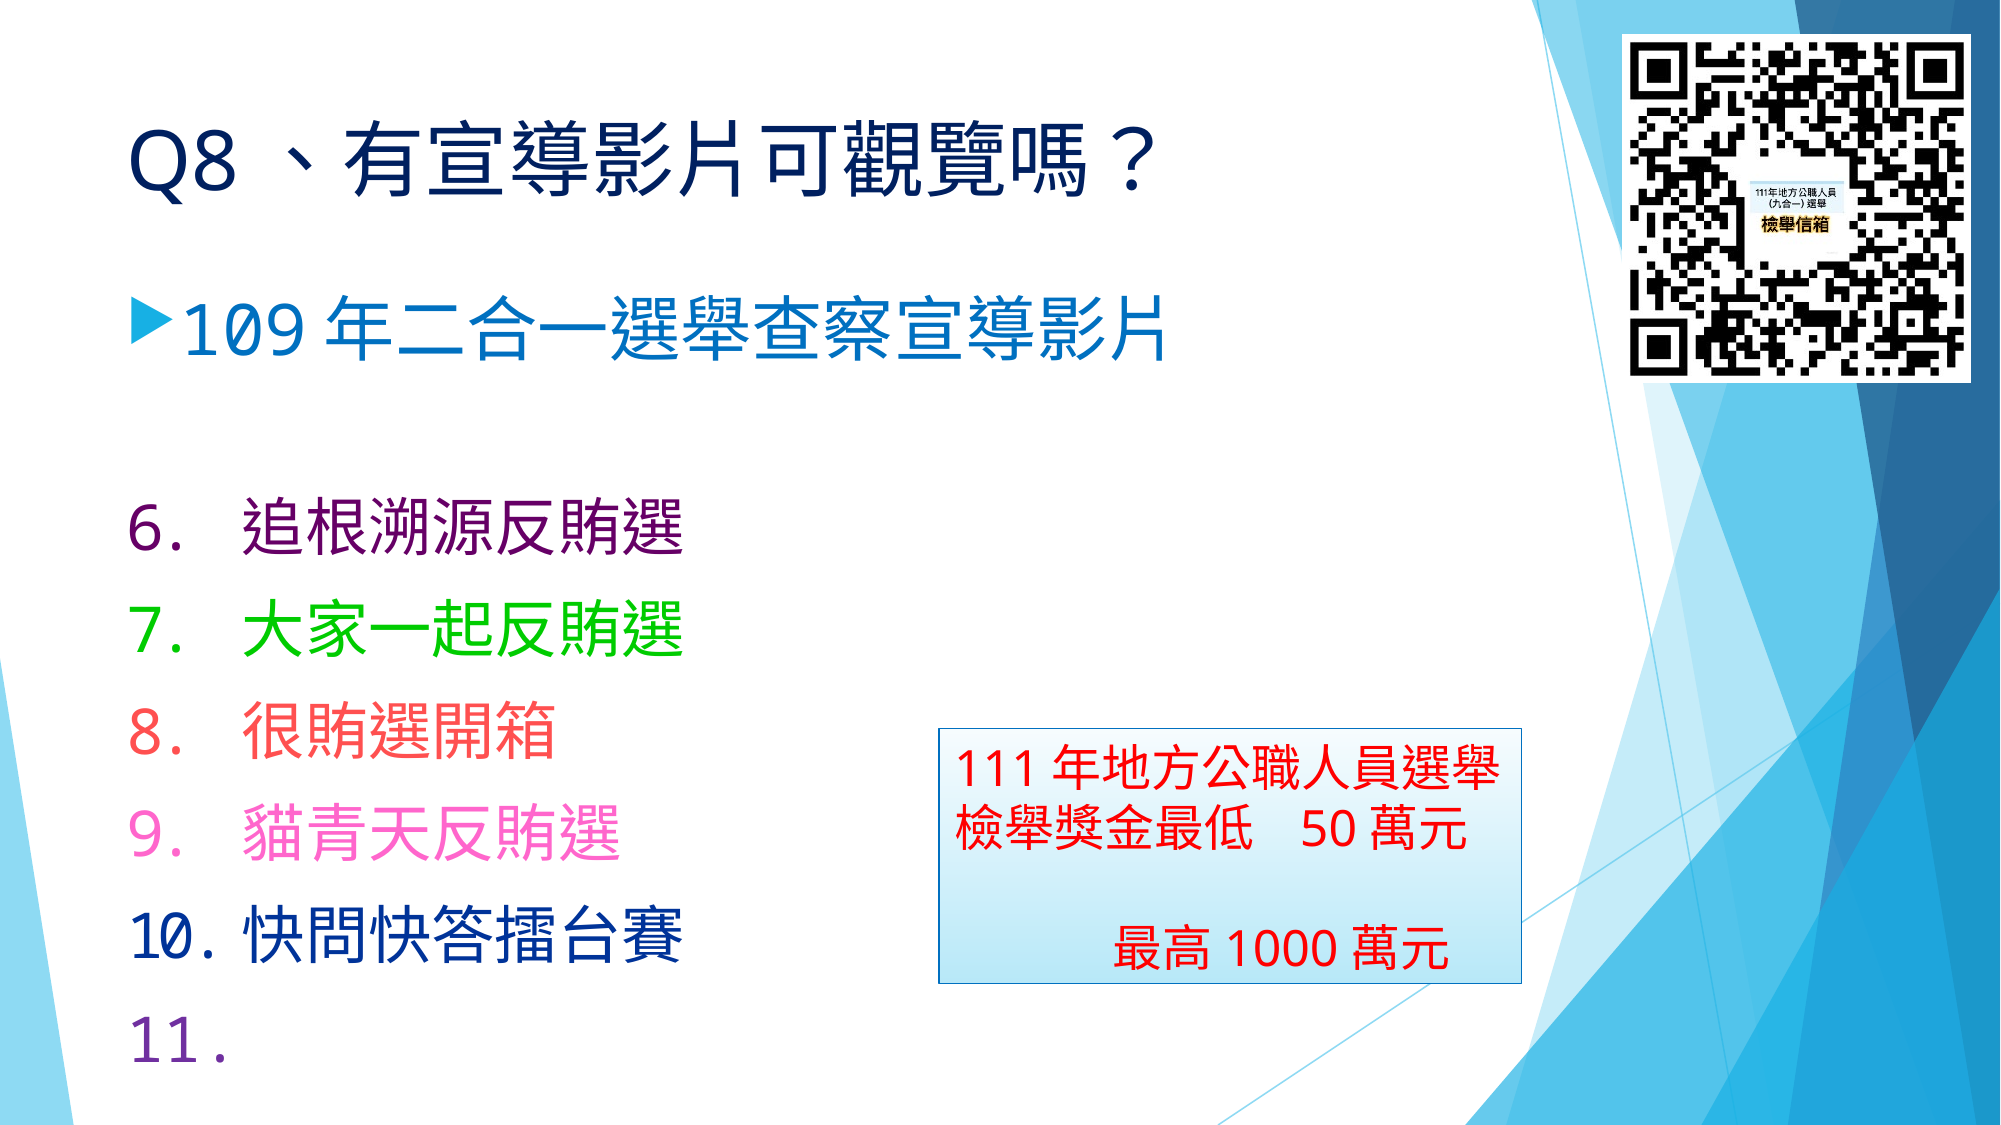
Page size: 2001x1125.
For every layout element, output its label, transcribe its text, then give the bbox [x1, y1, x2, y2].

text_box 111年地方公職人員選舉 檢舉獎金最低 50萬元 最高1000萬元 [939, 728, 1522, 926]
title Q8、有宣導影片可觀覽嗎？ [111, 99, 1522, 286]
list 109年二合一選舉查察宣導影片 追根溯源反賄選 大家一起反賄選 很賄選開箱 貓青天反賄選 快問快答擂台賽 [111, 286, 1522, 992]
picture [1622, 34, 1971, 383]
